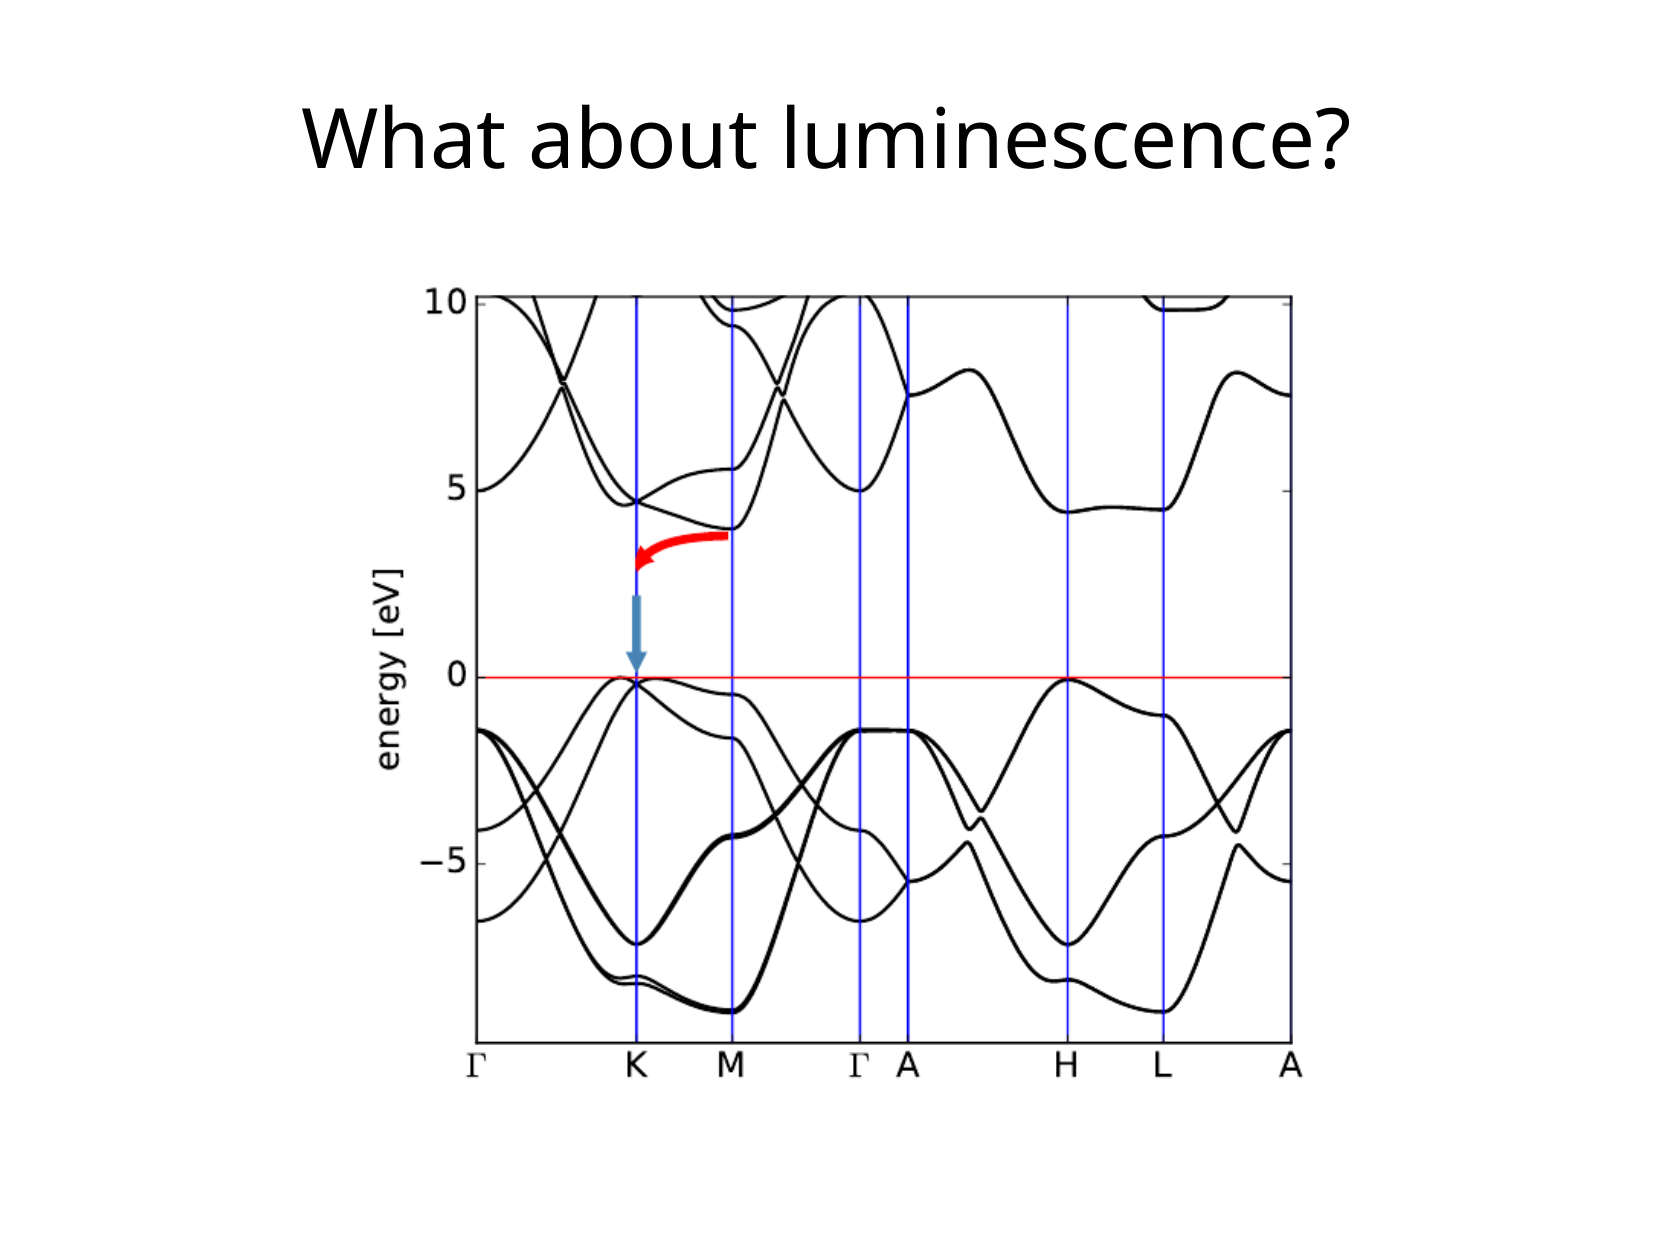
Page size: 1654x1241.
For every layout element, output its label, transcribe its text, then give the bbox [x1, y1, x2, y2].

picture [315, 239, 1351, 1132]
title What about luminescence? [82, 63, 1571, 211]
